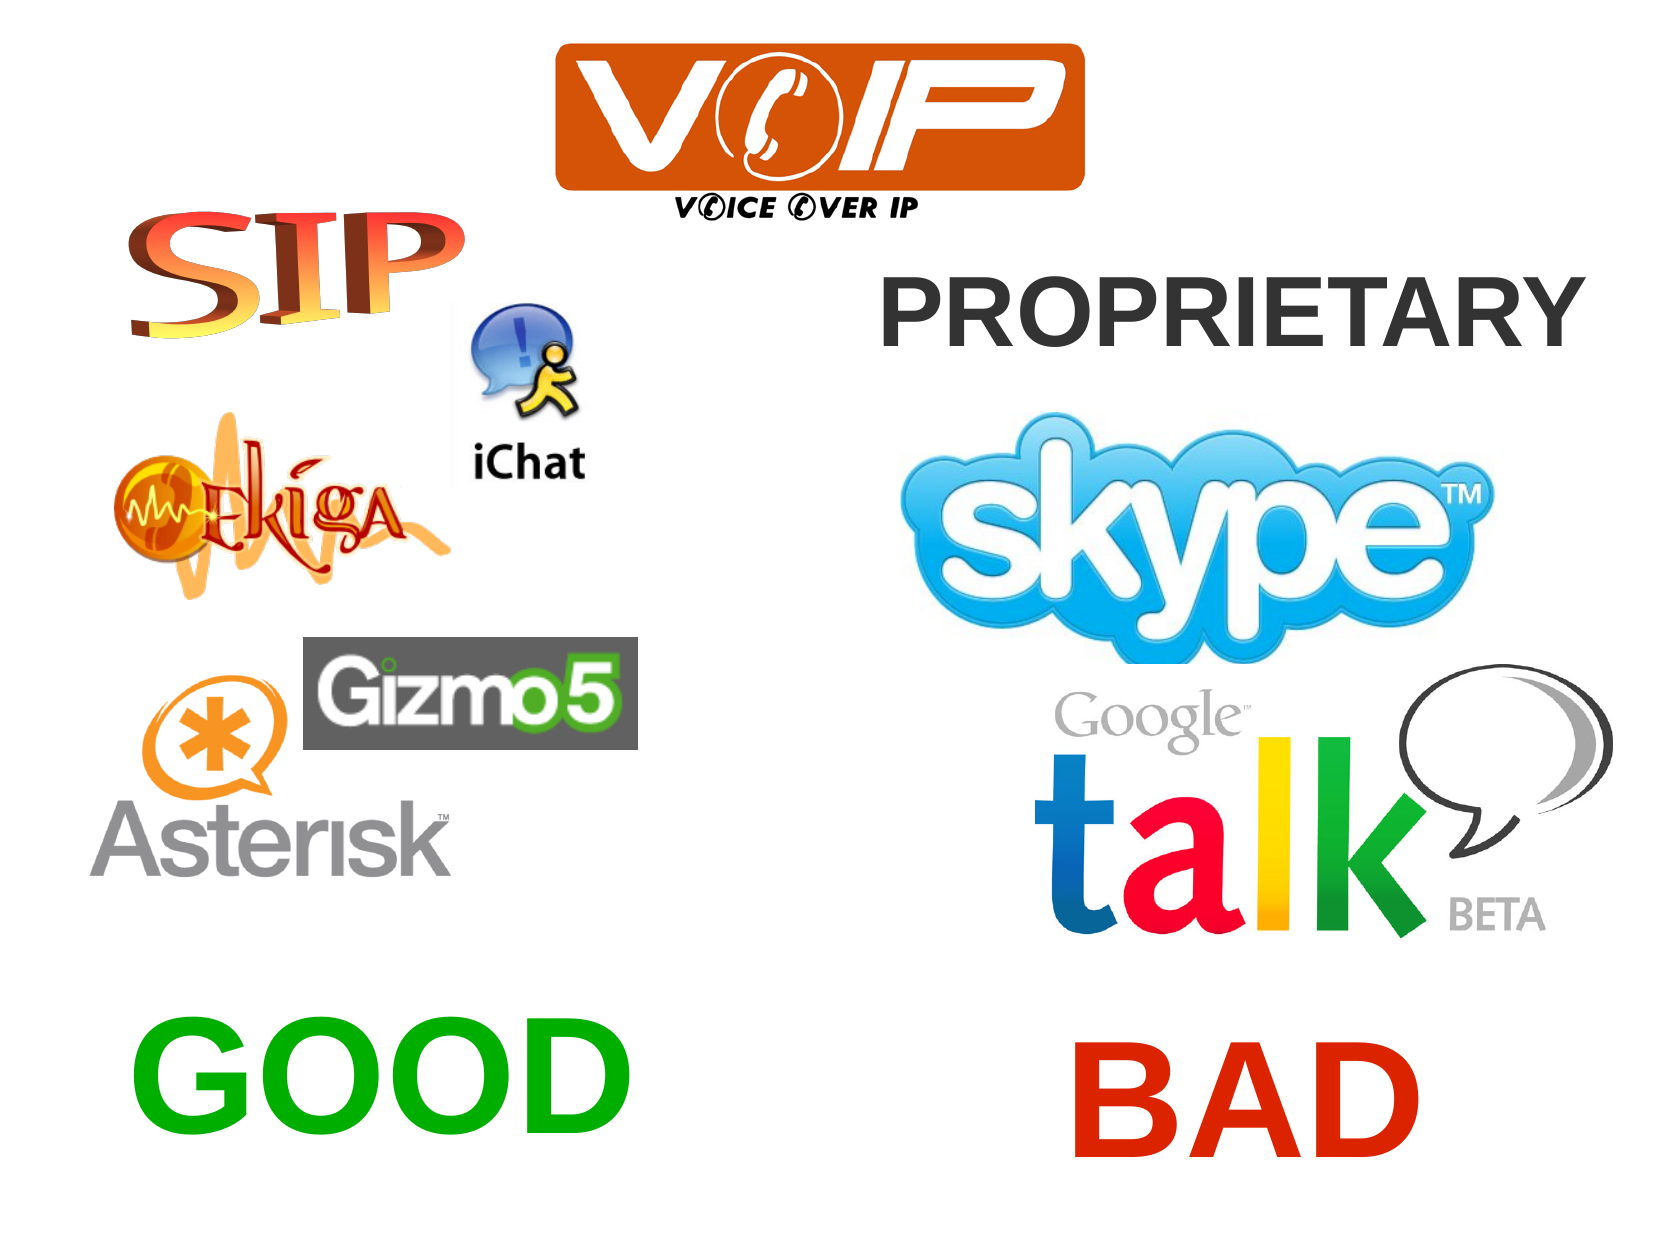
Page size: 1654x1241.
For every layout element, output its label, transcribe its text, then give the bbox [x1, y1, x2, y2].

picture [114, 302, 605, 601]
picture [900, 412, 1613, 938]
text_box GOOD [112, 975, 676, 1177]
text_box PROPRIETARY [862, 248, 1613, 376]
text_box BAD [1050, 998, 1445, 1201]
picture [525, 8, 1116, 245]
picture [89, 637, 638, 878]
